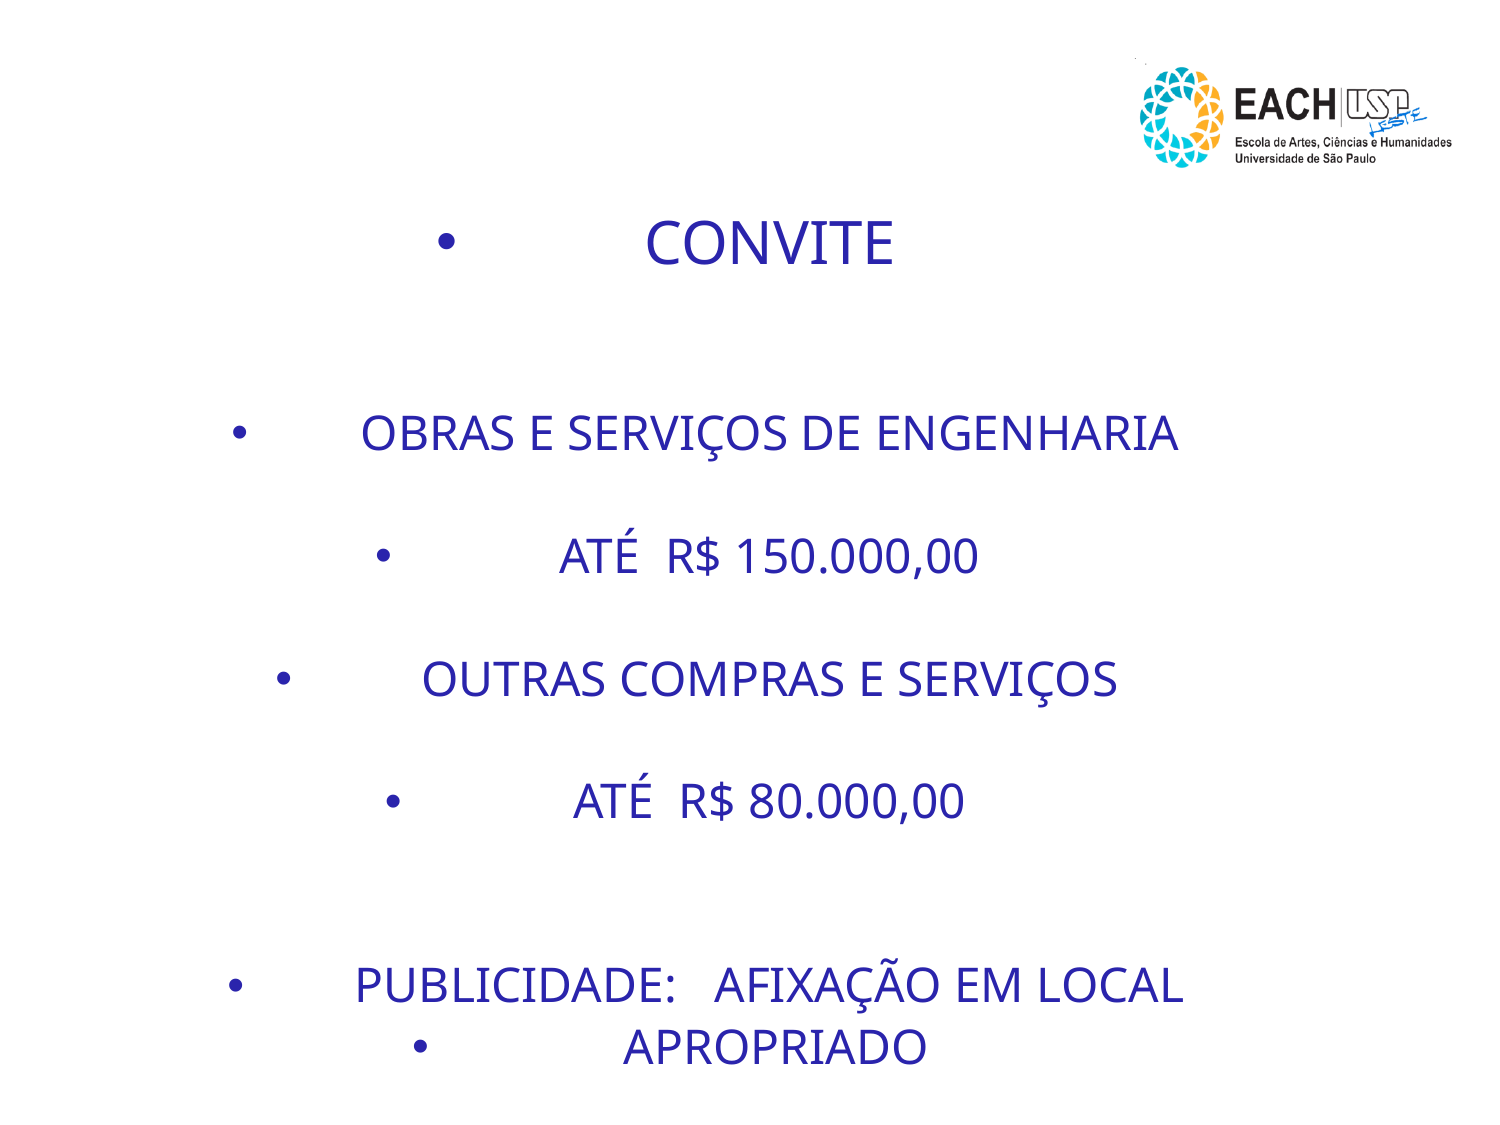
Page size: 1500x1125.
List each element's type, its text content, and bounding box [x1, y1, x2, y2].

list CONVITE OBRAS E SERVIÇOS DE ENGENHARIA ATÉ R$ 150.000,00 OUTRAS COMPRAS E SERVIÇOS ATÉ R$ 80.000,00 PUBLICIDADE: AFIXAÇÃO EM LOCAL APROPRIADO [29, 197, 1471, 1083]
picture [1134, 54, 1480, 196]
